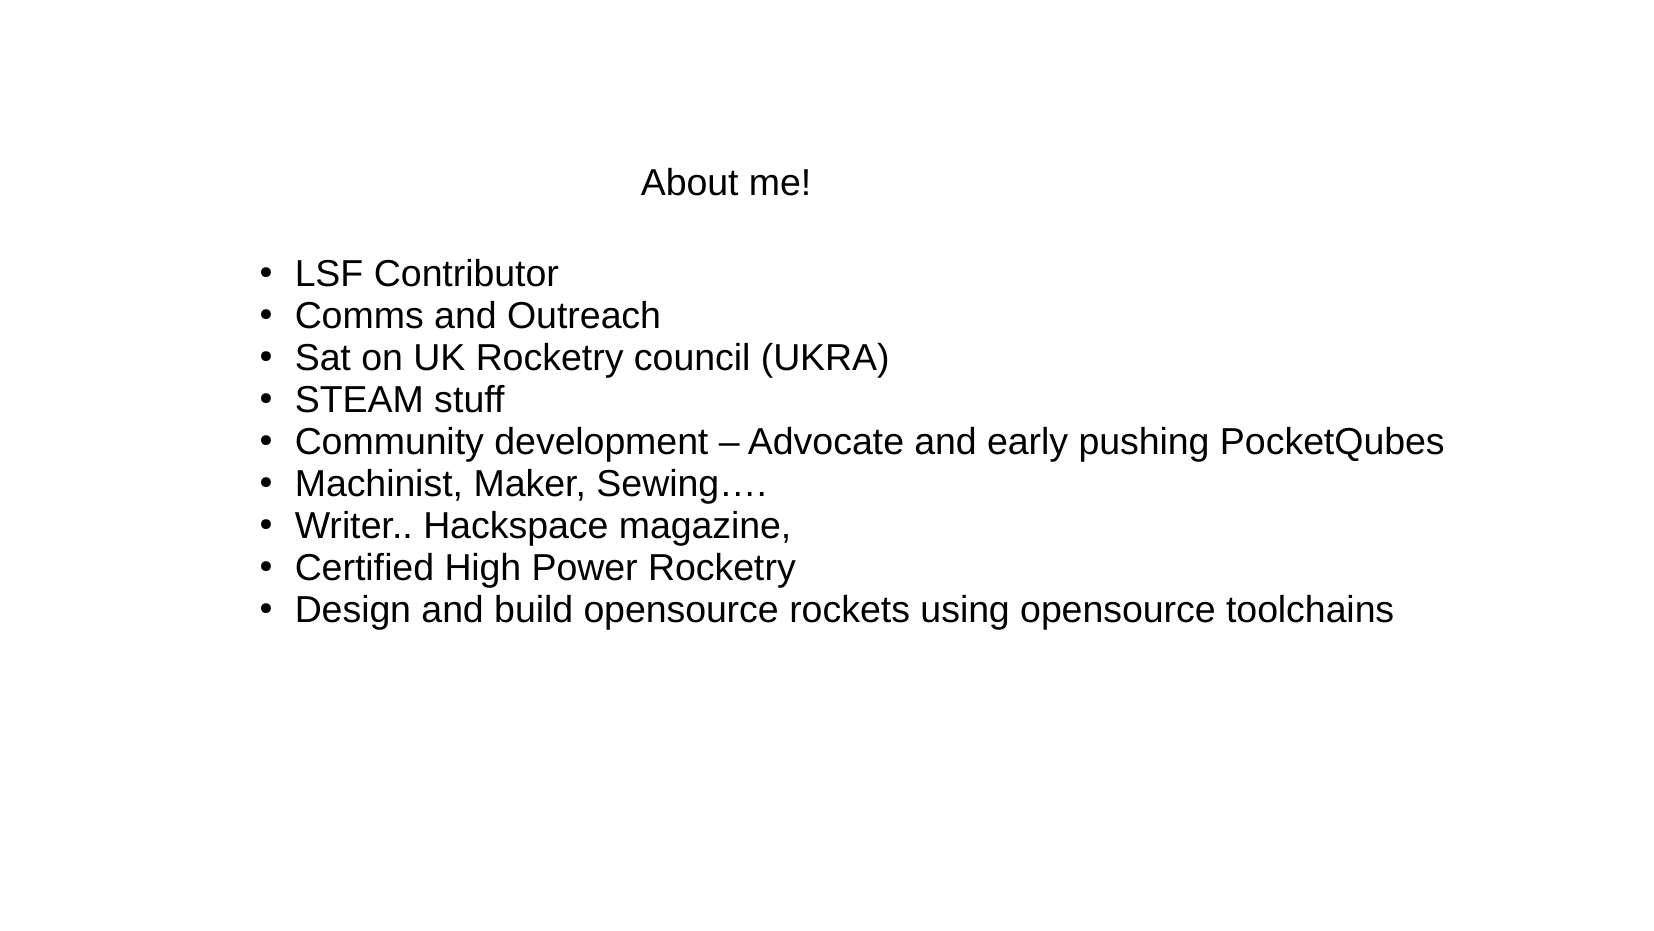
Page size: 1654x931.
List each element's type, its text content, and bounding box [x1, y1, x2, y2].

text_box LSF Contributor Comms and Outreach Sat on UK Rocketry council (UKRA) STEAM stuff Community development – Advocate and early pushing PocketQubes Machinist, Maker, Sewing…. Writer.. Hackspace magazine, Certified High Power Rocketry Design and build opensource rockets using opensource toolchains [244, 245, 1460, 638]
text_box About me! [625, 153, 827, 211]
